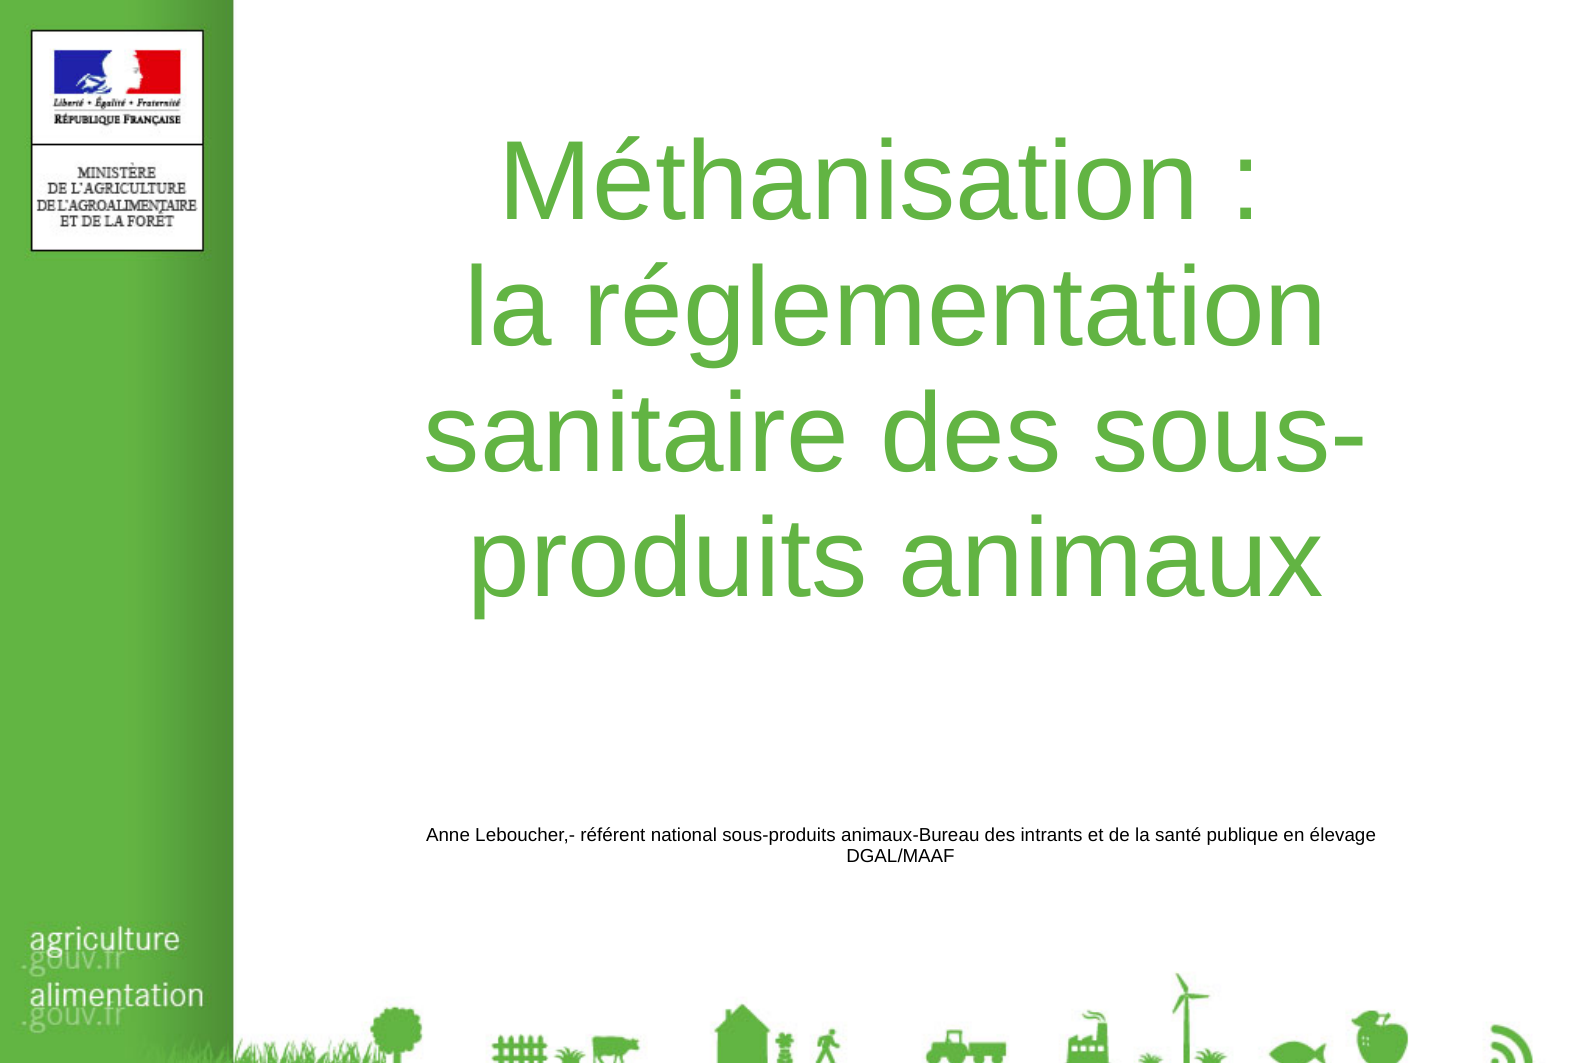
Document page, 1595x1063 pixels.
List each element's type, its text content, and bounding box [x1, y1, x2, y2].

title Méthanisation : la réglementation sanitaire des sous-produits animaux [260, 118, 1531, 746]
picture [0, 0, 1595, 1063]
subtitle Anne Leboucher,- référent national sous-produits animaux-Bureau des intrants et de la santé publique en élevage DGAL/MAAF [265, 797, 1536, 916]
